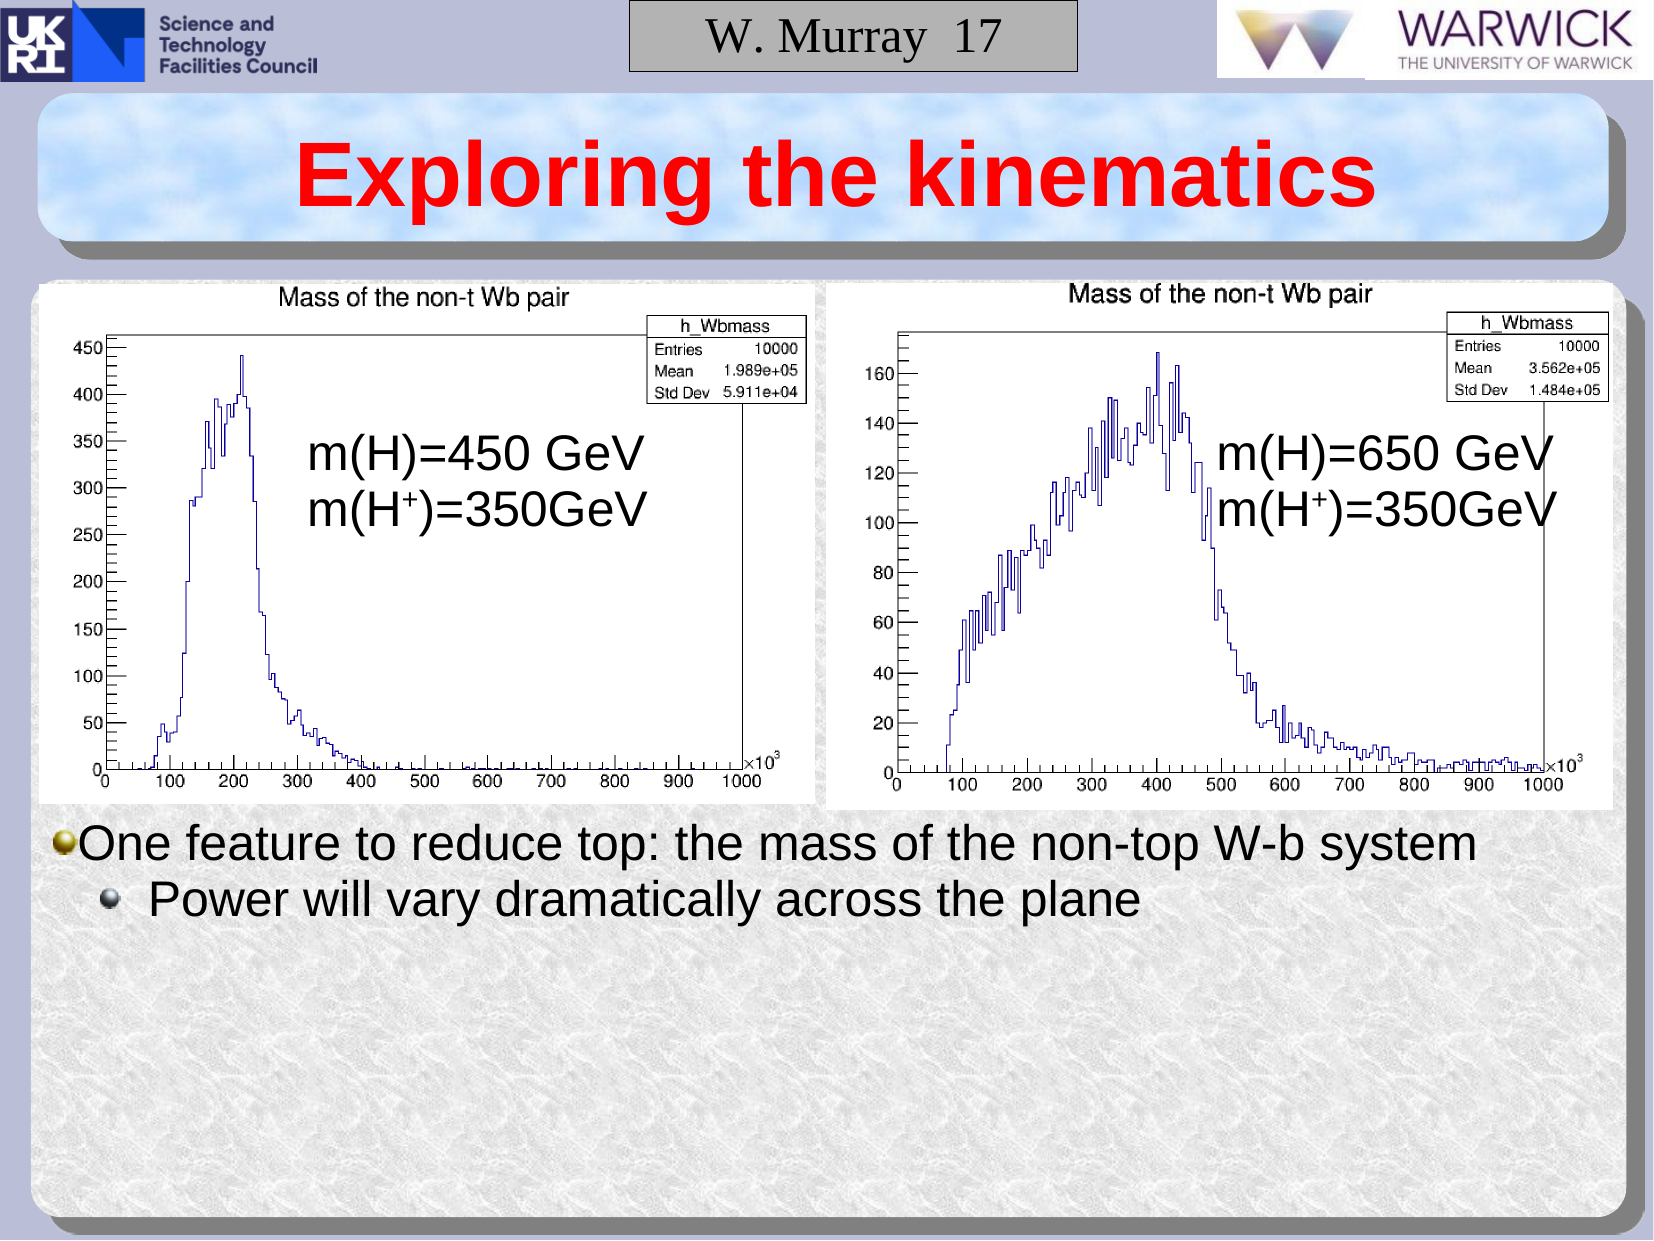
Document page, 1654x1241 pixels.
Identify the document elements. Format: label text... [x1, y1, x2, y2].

list One feature to reduce top: the mass of the non-top W-b system Power will vary dramatically across the plane [53, 814, 1588, 1205]
picture [30, 279, 1627, 1218]
picture [1217, 0, 1654, 80]
picture [0, 0, 317, 82]
picture [37, 93, 1609, 242]
title Exploring the kinematics [90, 101, 1584, 249]
text_box m(H)=650 GeV m(H+)=350GeV [1216, 425, 1571, 537]
text_box m(H)=450 GeV m(H+)=350GeV [307, 425, 662, 537]
